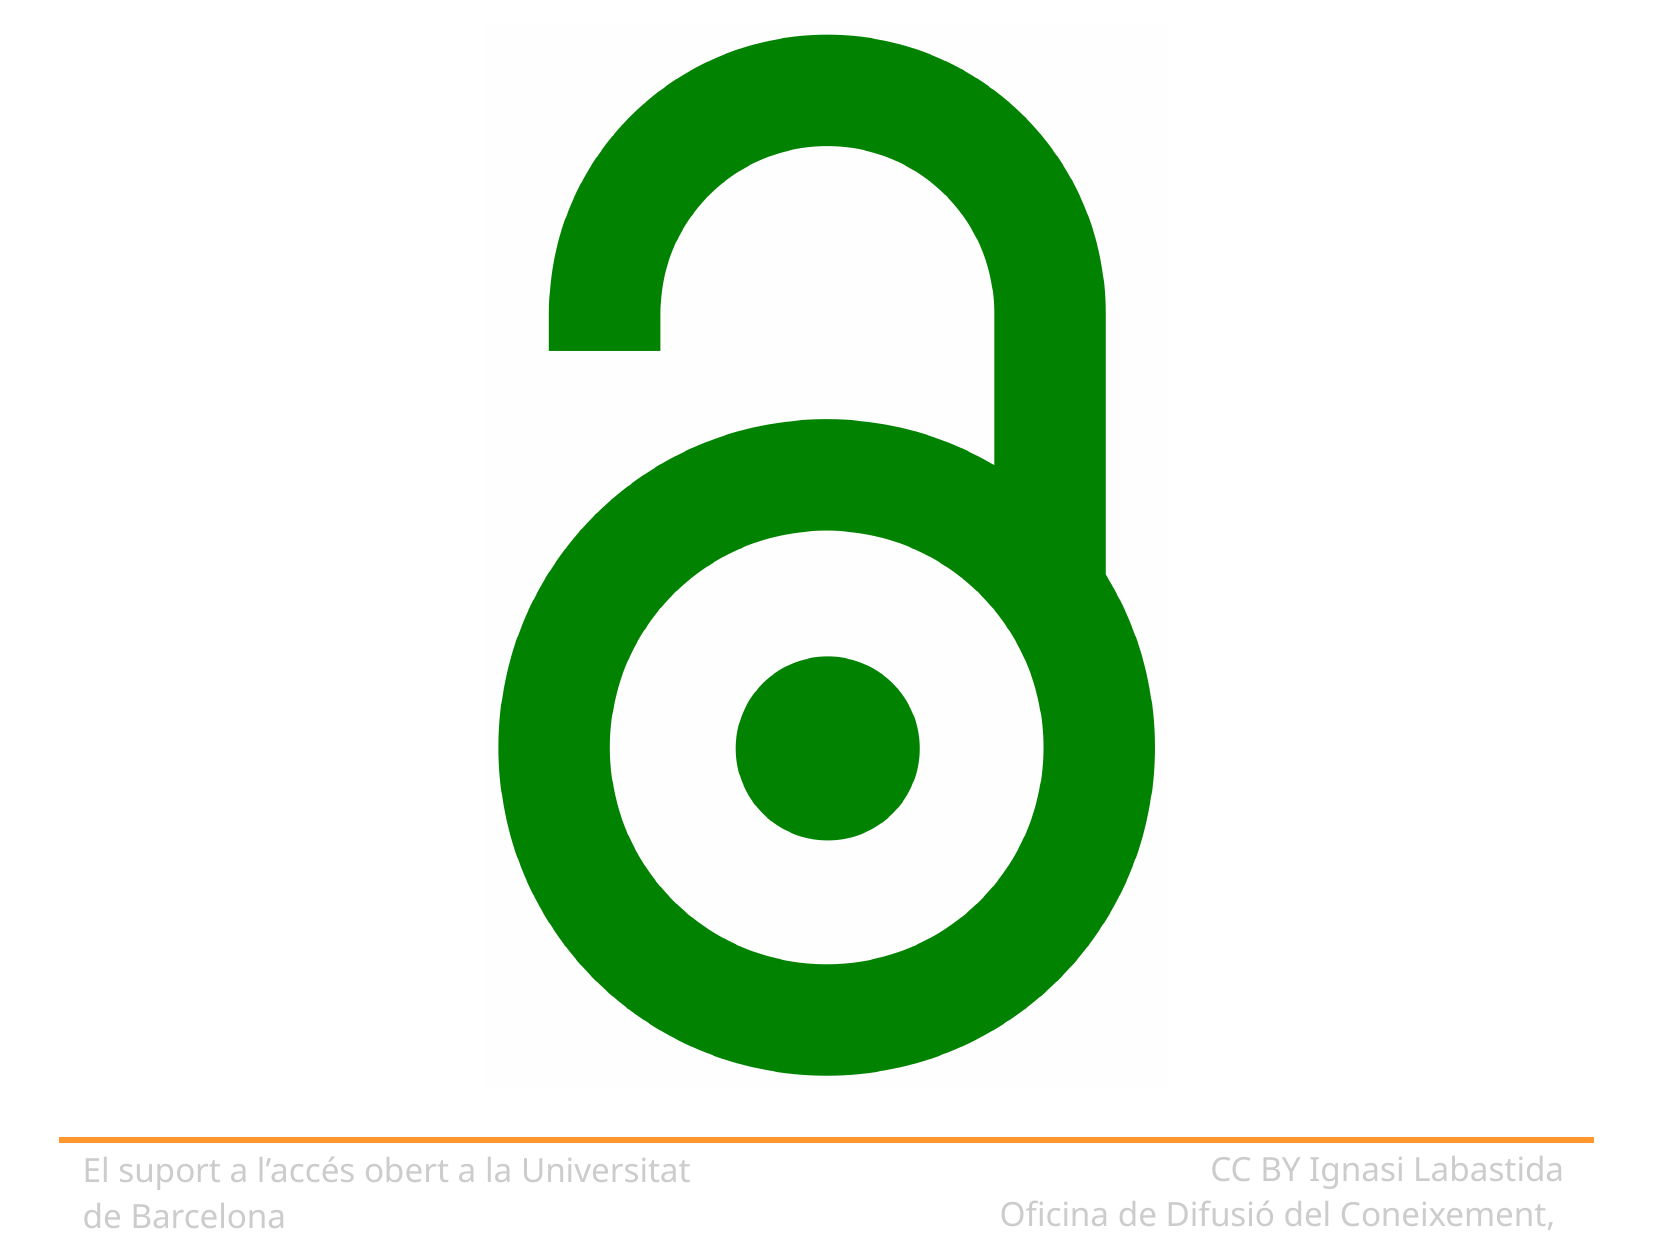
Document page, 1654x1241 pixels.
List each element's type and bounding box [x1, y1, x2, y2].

picture [486, 23, 1167, 1087]
